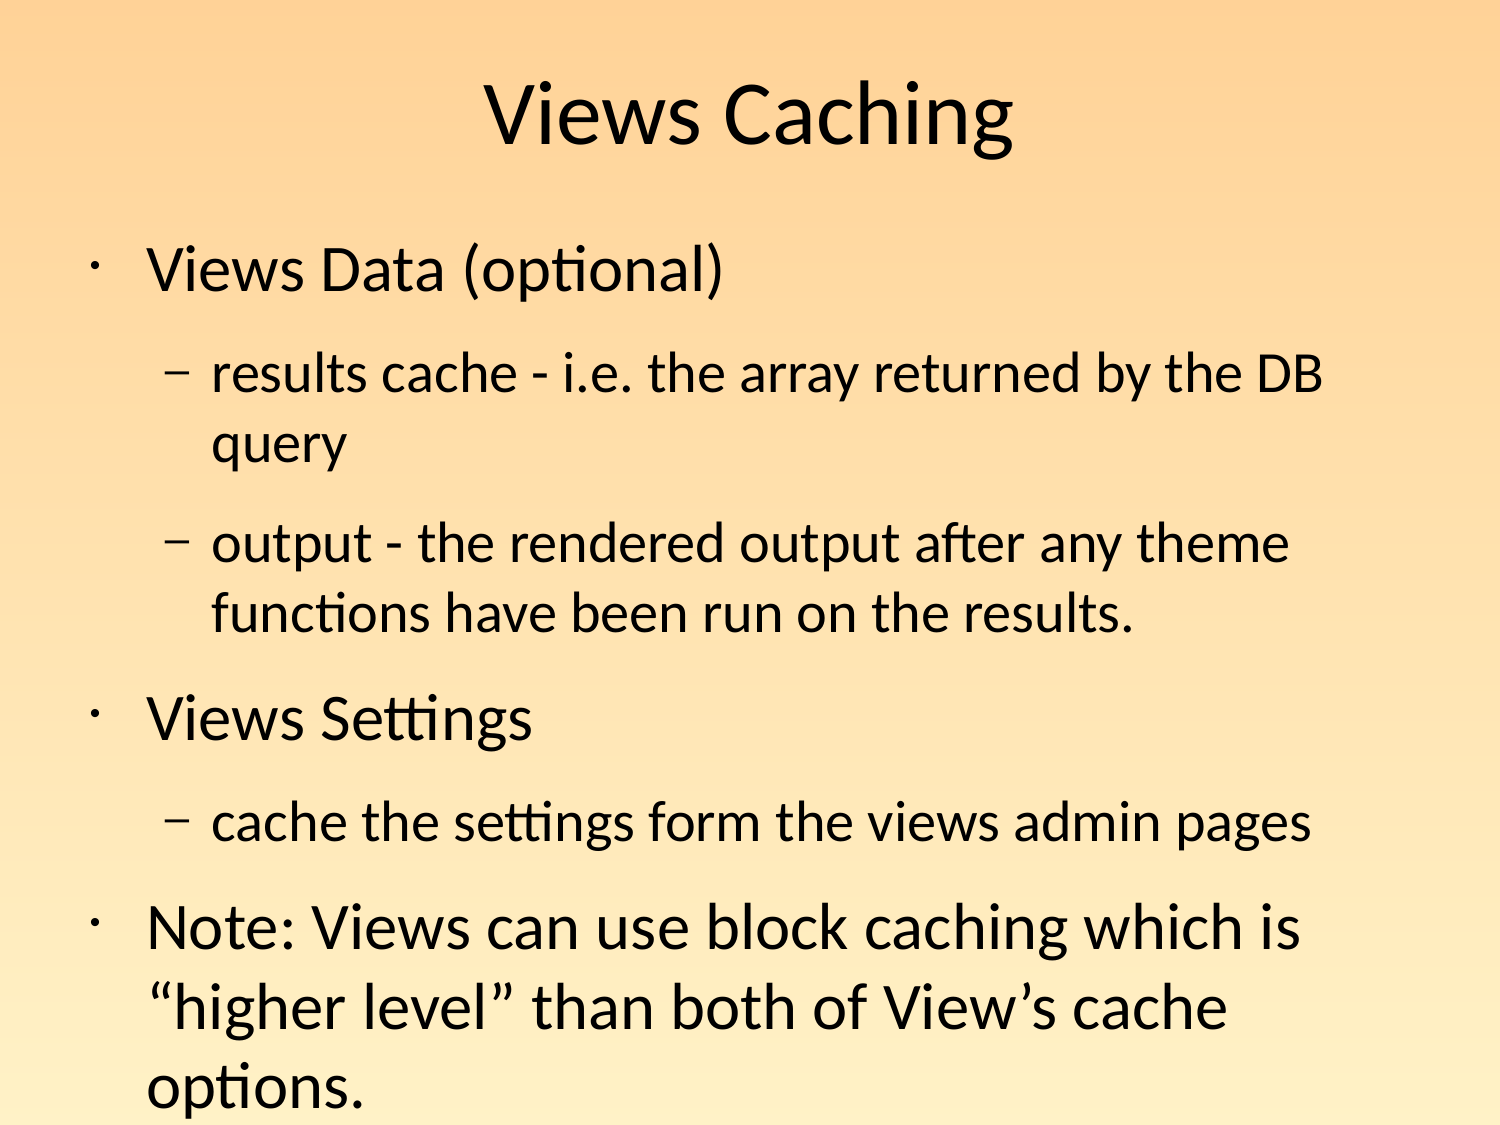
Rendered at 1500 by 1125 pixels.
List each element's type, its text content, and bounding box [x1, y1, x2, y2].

list Views Data (optional) results cache - i.e. the array returned by the DB query output - the rendered output after any theme functions have been run on the results. Views Settings cache the settings form the views admin pages Note: Views can use block caching which is “higher level” than both of View’s cache options. [75, 217, 1425, 961]
title Views Caching [75, 45, 1425, 217]
